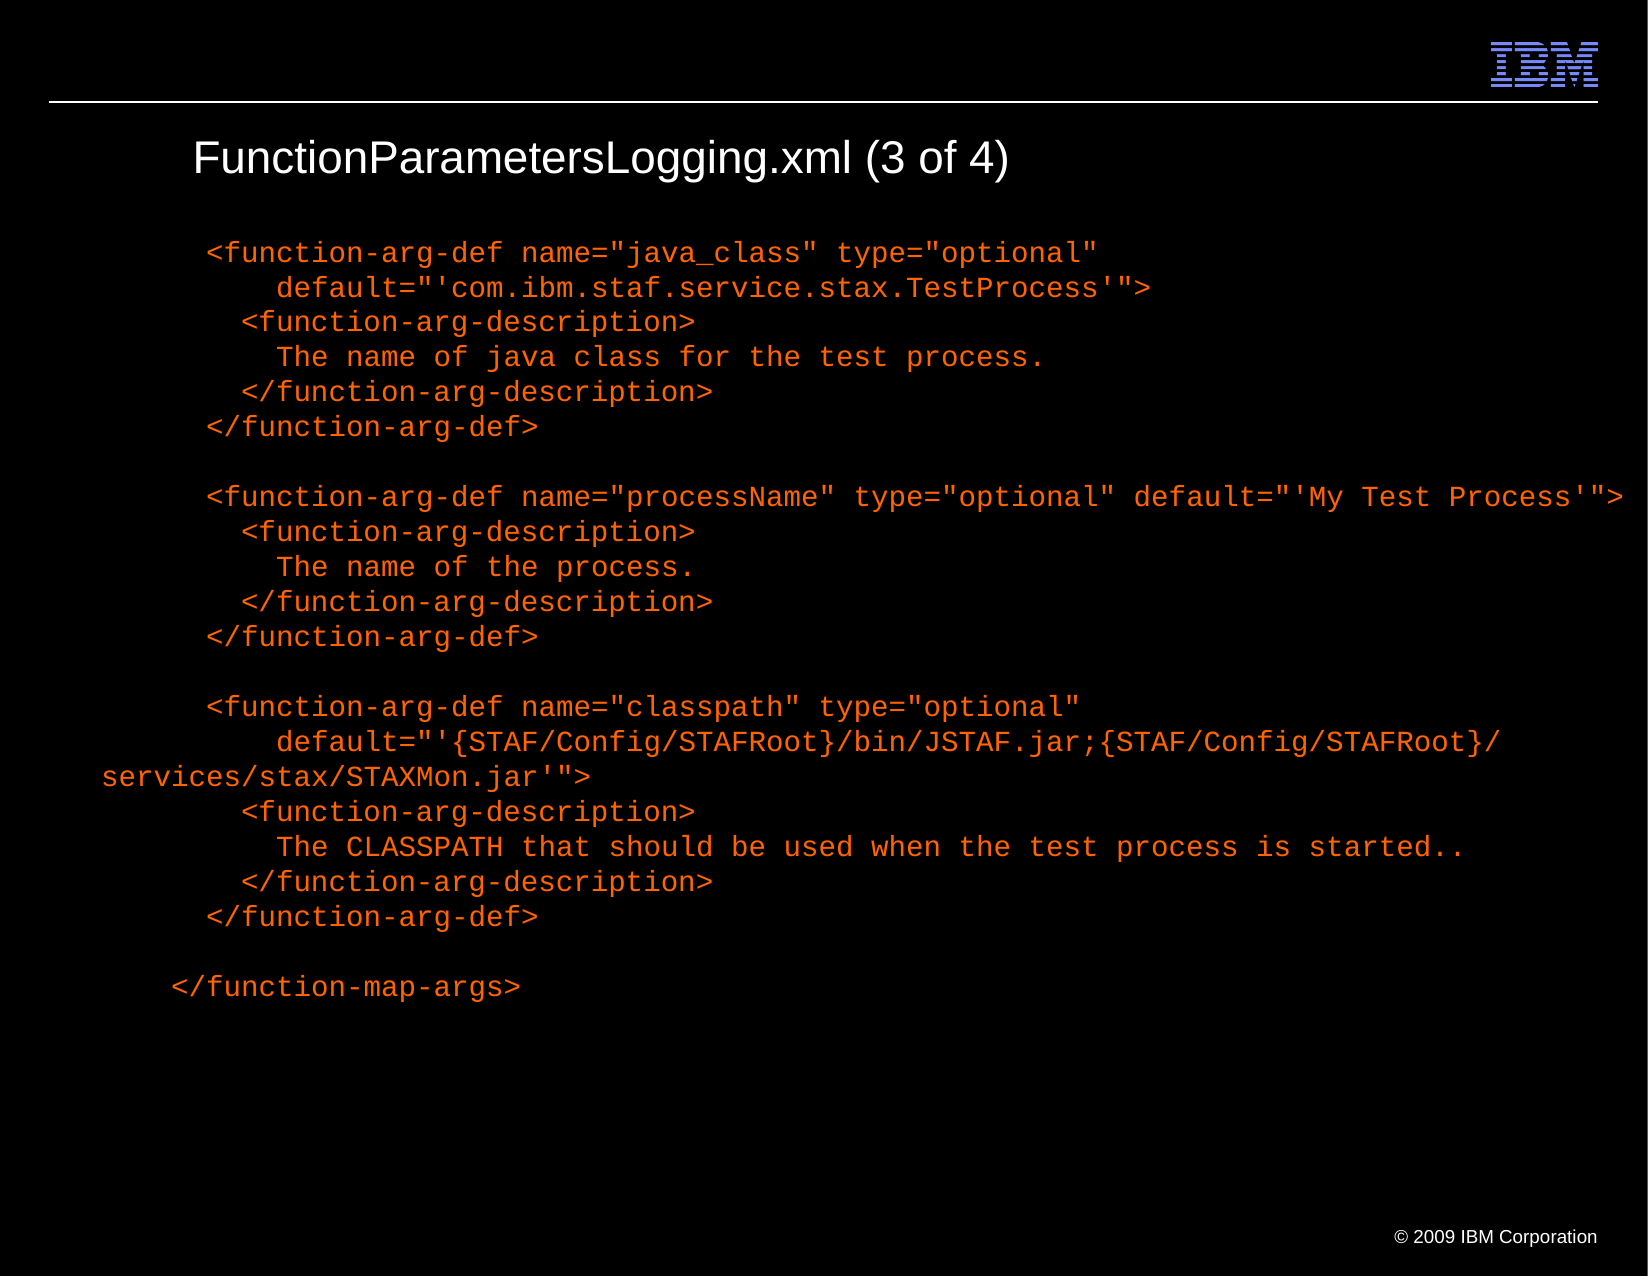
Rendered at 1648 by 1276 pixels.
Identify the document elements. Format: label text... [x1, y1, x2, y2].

text_box <function-arg-def name="java_class" type="optional" default="'com.ibm.staf.service.stax.TestProcess'"> <function-arg-description> The name of java class for the test process. </function-arg-description> </function-arg-def> <function-arg-def name="processName" type="optional" default="'My Test Process'"> <function-arg-description> The name of the process. </function-arg-description> </function-arg-def> <function-arg-def name="classpath" type="optional" default="'{STAF/Config/STAFRoot}/bin/JSTAF.jar;{STAF/Config/STAFRoot}/services/stax/STAXMon.jar'"> <function-arg-description> The CLASSPATH that should be used when the test process is started.. </function-arg-description> </function-arg-def> </function-map-args> [86, 225, 1648, 1010]
title FunctionParametersLogging.xml (3 of 4) [175, 125, 1648, 219]
picture [1491, 42, 1598, 87]
